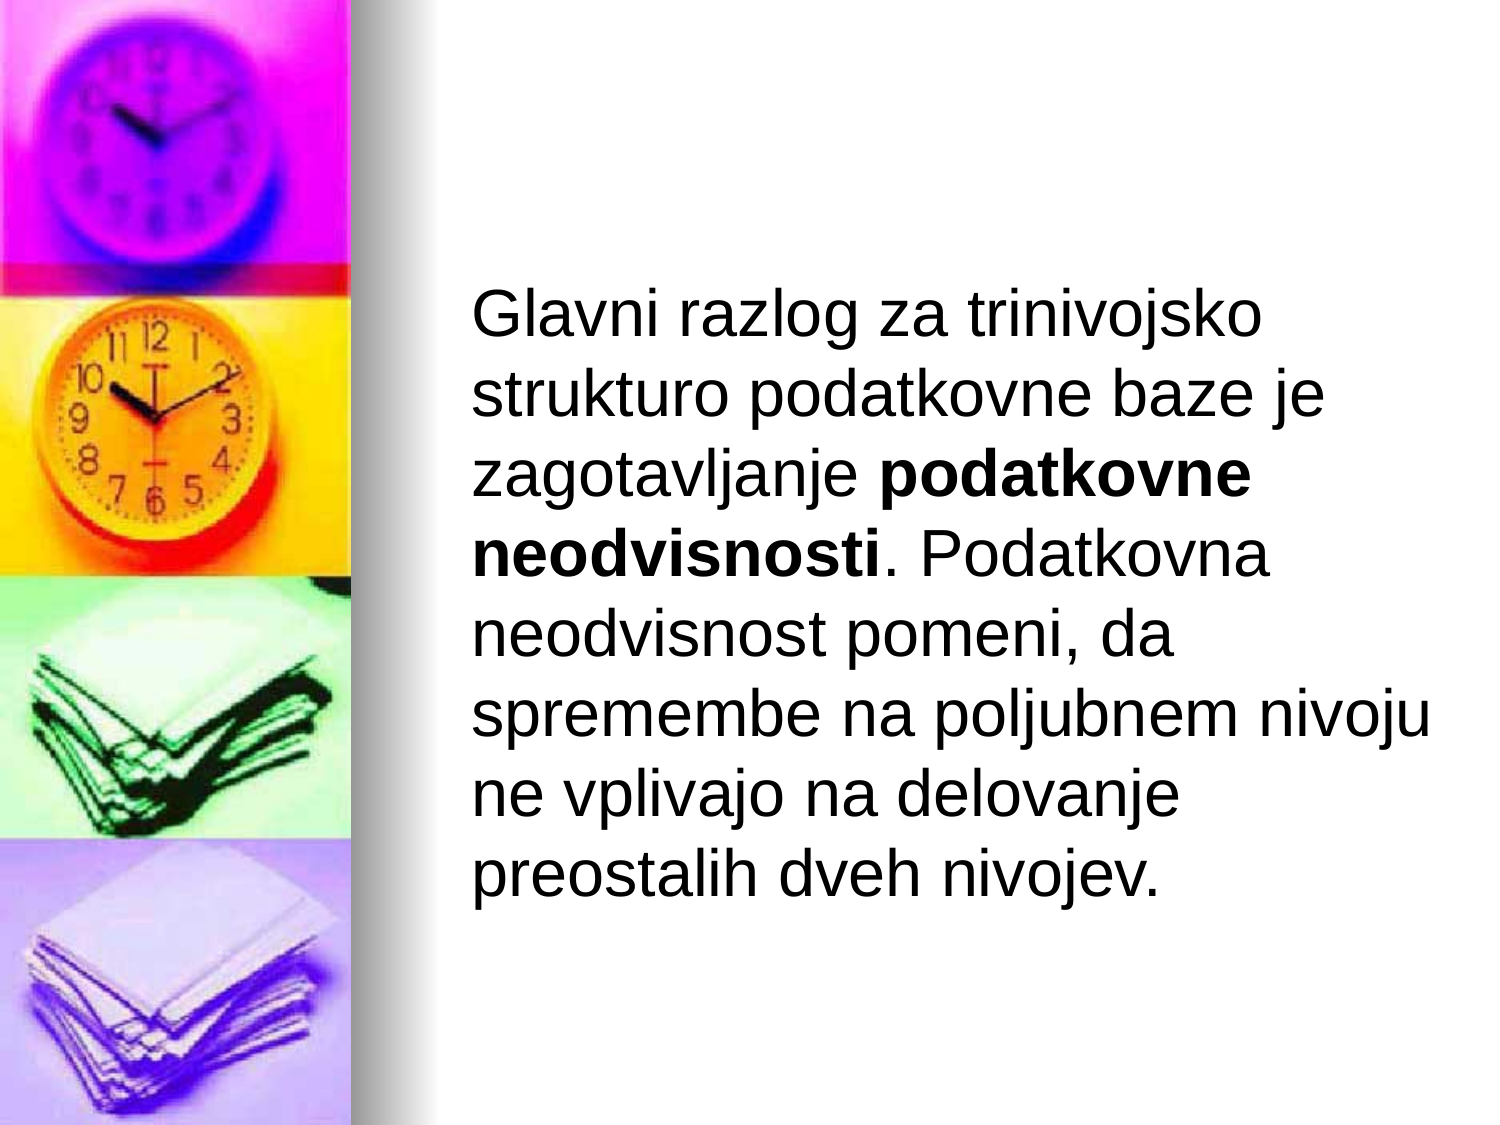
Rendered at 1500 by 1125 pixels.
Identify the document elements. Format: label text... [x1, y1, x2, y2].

list Glavni razlog za trinivojsko strukturo podatkovne baze je zagotavljanje podatkovne neodvisnosti. Podatkovna neodvisnost pomeni, da spremembe na poljubnem nivoju ne vplivajo na delovanje preostalih dveh nivojev. [399, 262, 1450, 1000]
picture [0, 0, 351, 1125]
